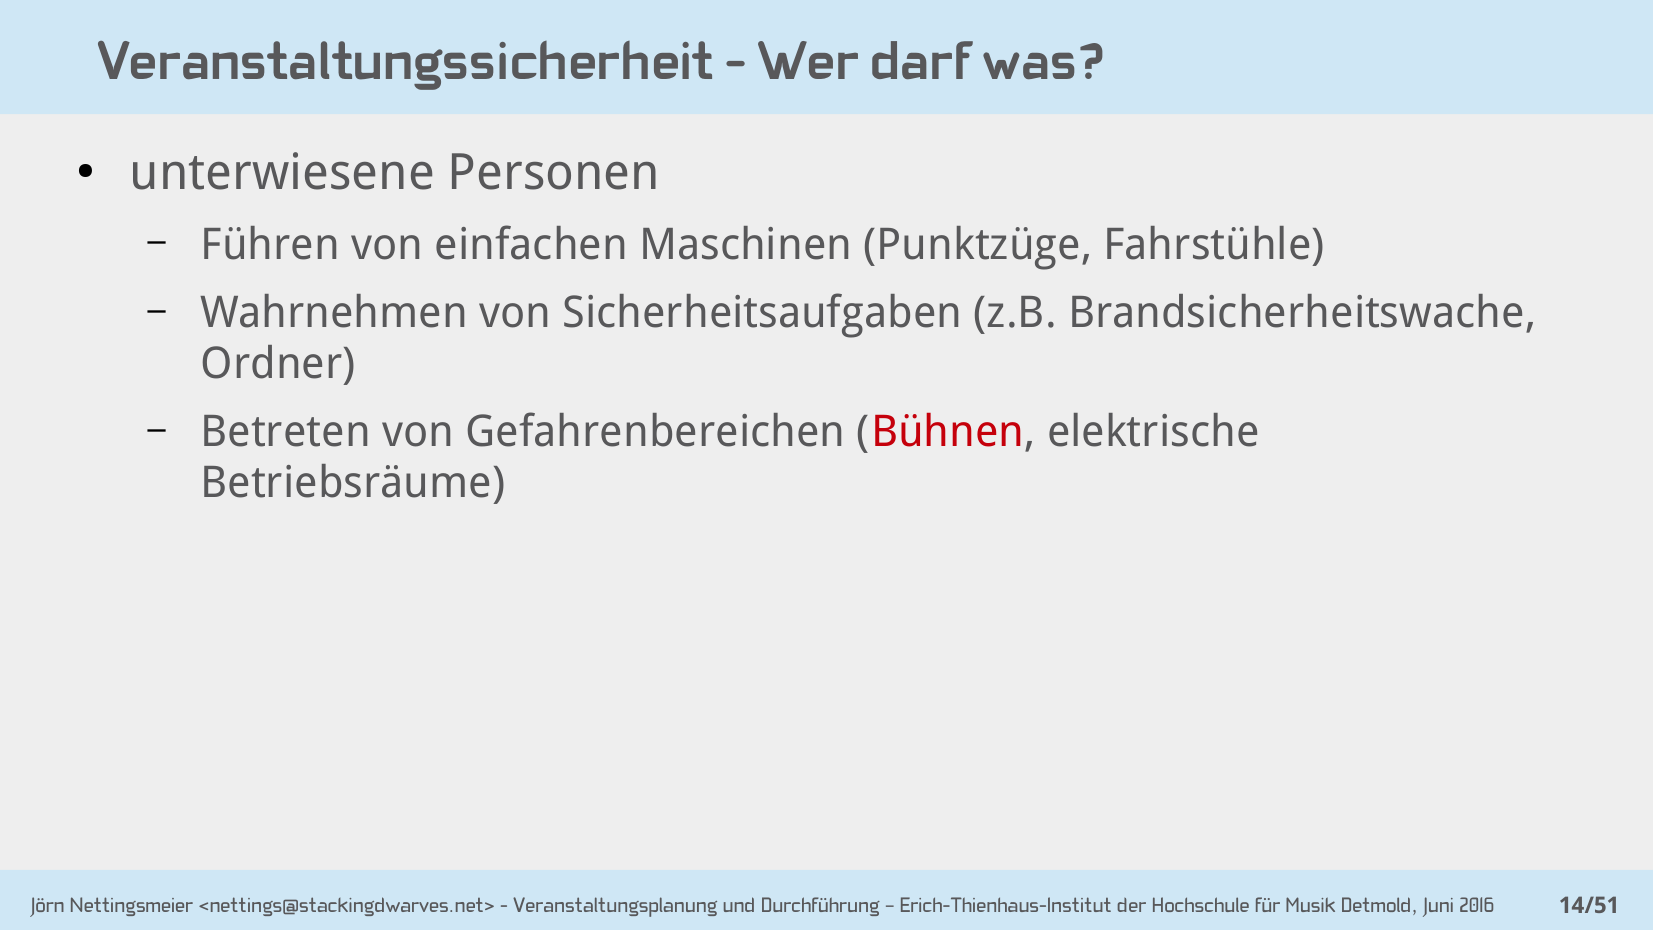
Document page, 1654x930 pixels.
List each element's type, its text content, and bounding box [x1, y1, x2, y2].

list unterwiesene Personen Führen von einfachen Maschinen (Punktzüge, Fahrstühle) Wahrnehmen von Sicherheitsaufgaben (z.B. Brandsicherheitswache, Ordner) Betreten von Gefahrenbereichen (Bühnen, elektrische Betriebsräume) [58, 142, 1576, 876]
title Veranstaltungssicherheit - Wer darf was? [97, 0, 1337, 126]
